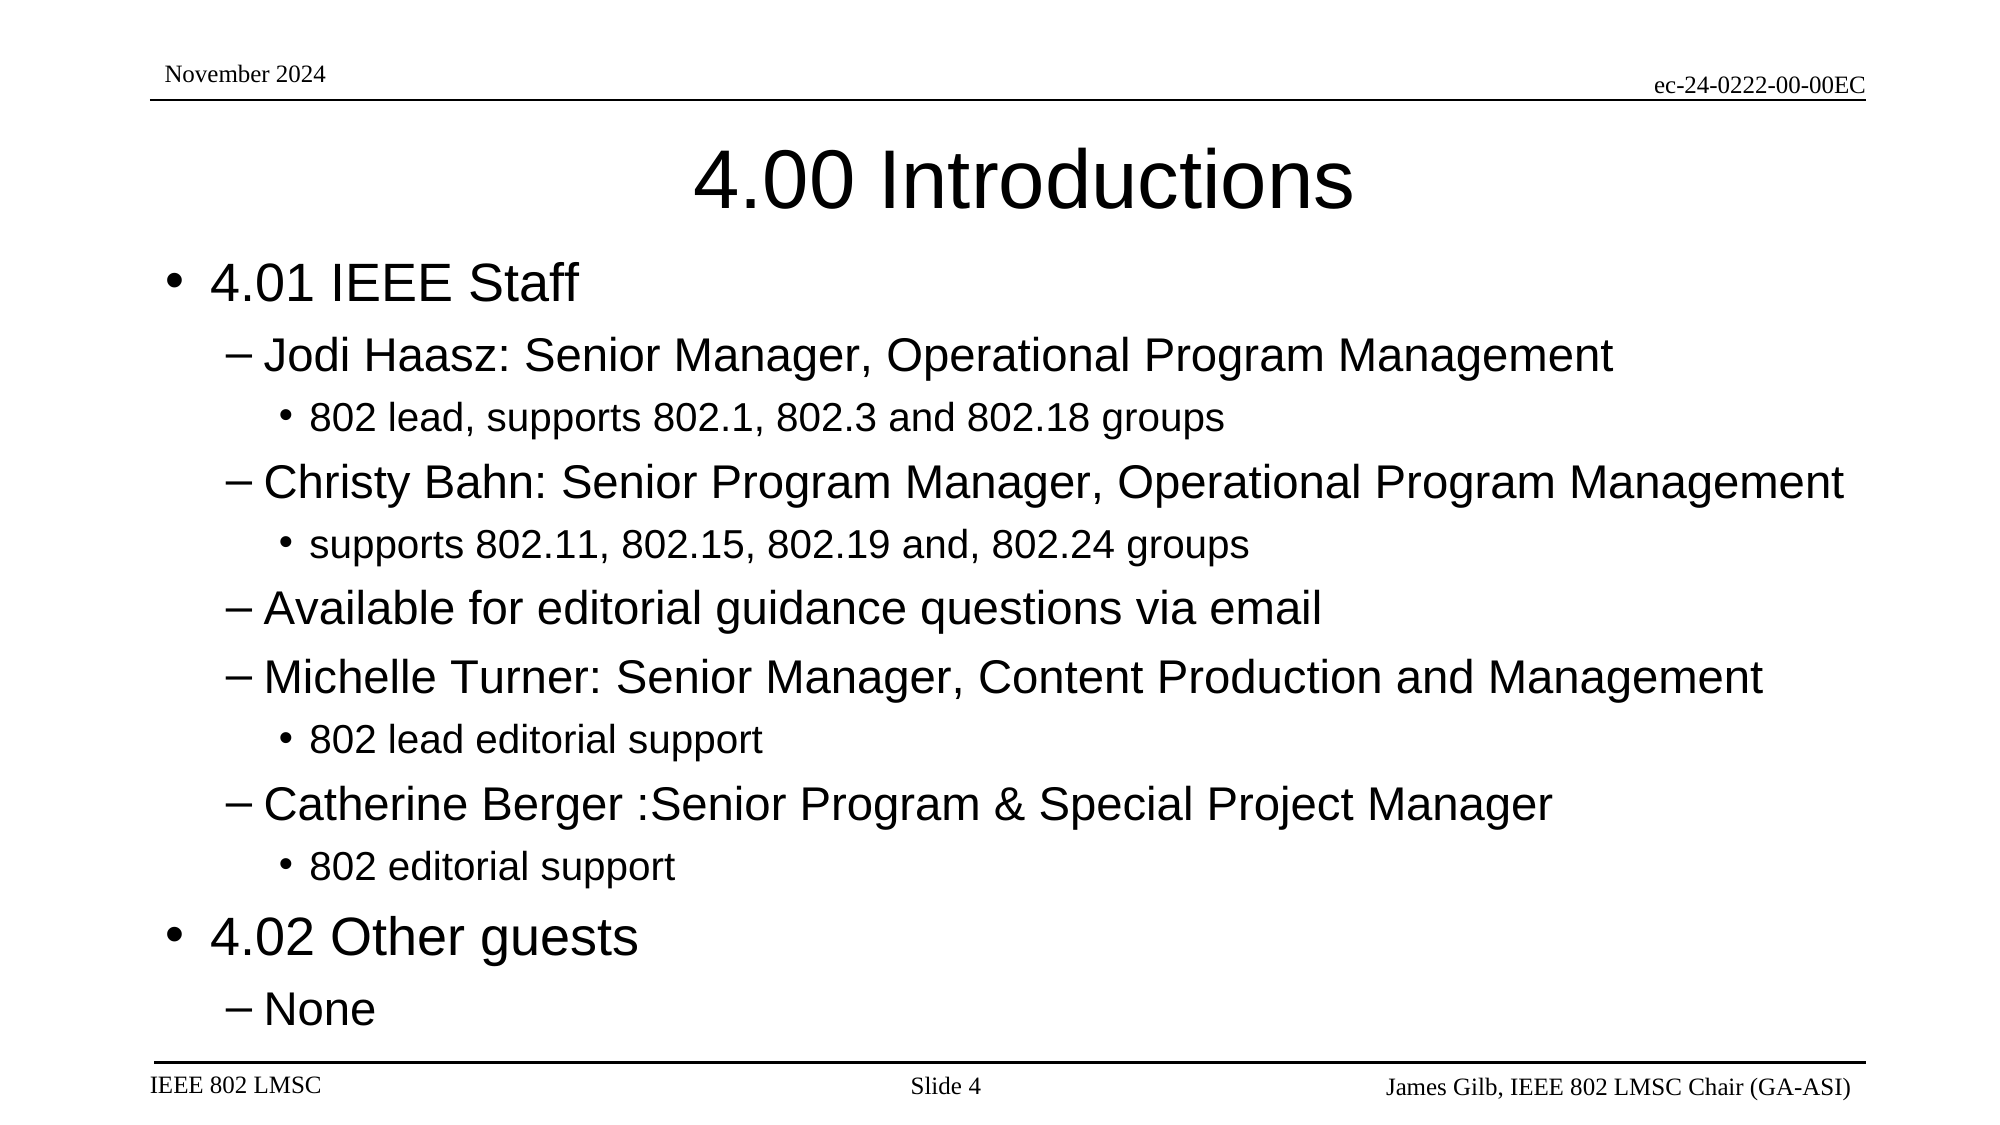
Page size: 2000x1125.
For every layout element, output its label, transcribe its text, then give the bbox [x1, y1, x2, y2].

title 4.00 Introductions [149, 112, 1900, 238]
list 4.01 IEEE Staff Jodi Haasz: Senior Manager, Operational Program Management 802 lead, supports 802.1, 802.3 and 802.18 groups Christy Bahn: Senior Program Manager, Operational Program Management supports 802.11, 802.15, 802.19 and, 802.24 groups Available for editorial guidance questions via email Michelle Turner: Senior Manager, Content Production and Management 802 lead editorial support Catherine Berger :Senior Program & Special Project Manager 802 editorial support 4.02 Other guests None [149, 239, 1900, 1051]
